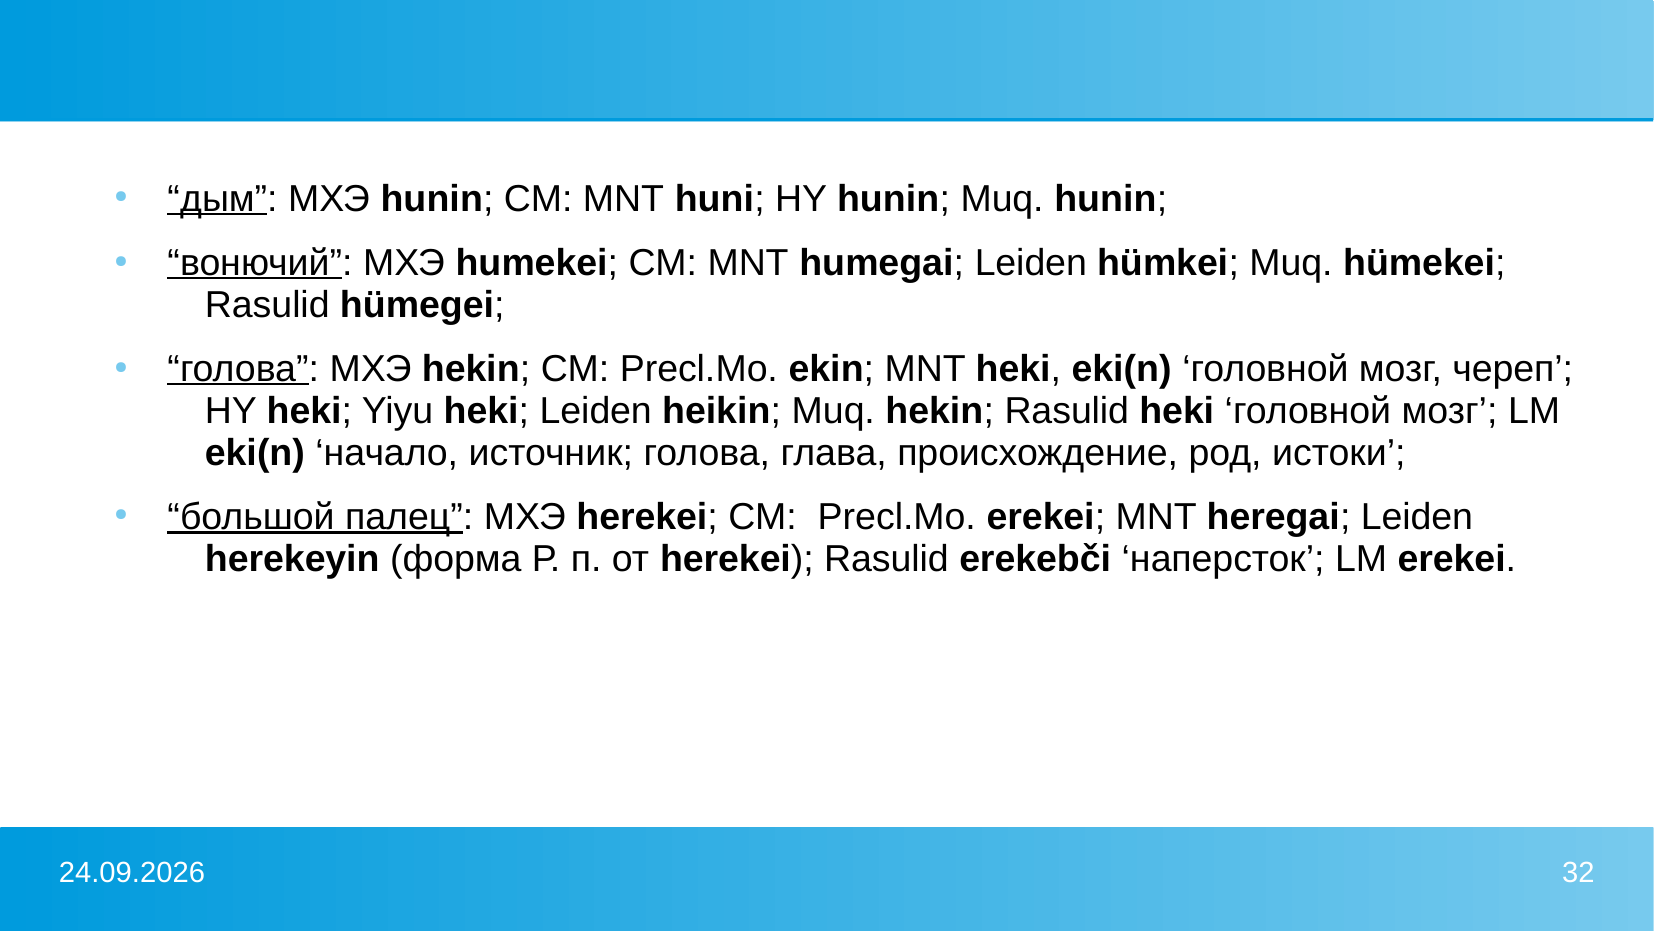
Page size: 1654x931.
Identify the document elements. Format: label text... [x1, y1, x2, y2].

list “дым”: МХЭ hunin; СМ: MNT huni; HY hunin; Muq. hunin; “вонючий”: МХЭ humekei; СМ: MNT humegai; Leiden hümkei; Muq. hümekei; Rasulid hümegei; “голова”: МХЭ hekin; СМ: Precl.Mo. ekin; MNT heki, eki(n) ‘головной мозг, череп’; HY heki; Yiyu heki; Leiden heikin; Muq. hekin; Rasulid heki ‘головной мозг’; LM eki(n) ‘начало, источник; голова, глава, происхождение, род, истоки’; “большой палец”: МХЭ herekei; СМ: Precl.Mo. erekei; MNT heregai; Leiden herekeyin (форма Р. п. от herekei); Rasulid erekebči ‘наперсток’; LM erekei. [59, 177, 1595, 768]
